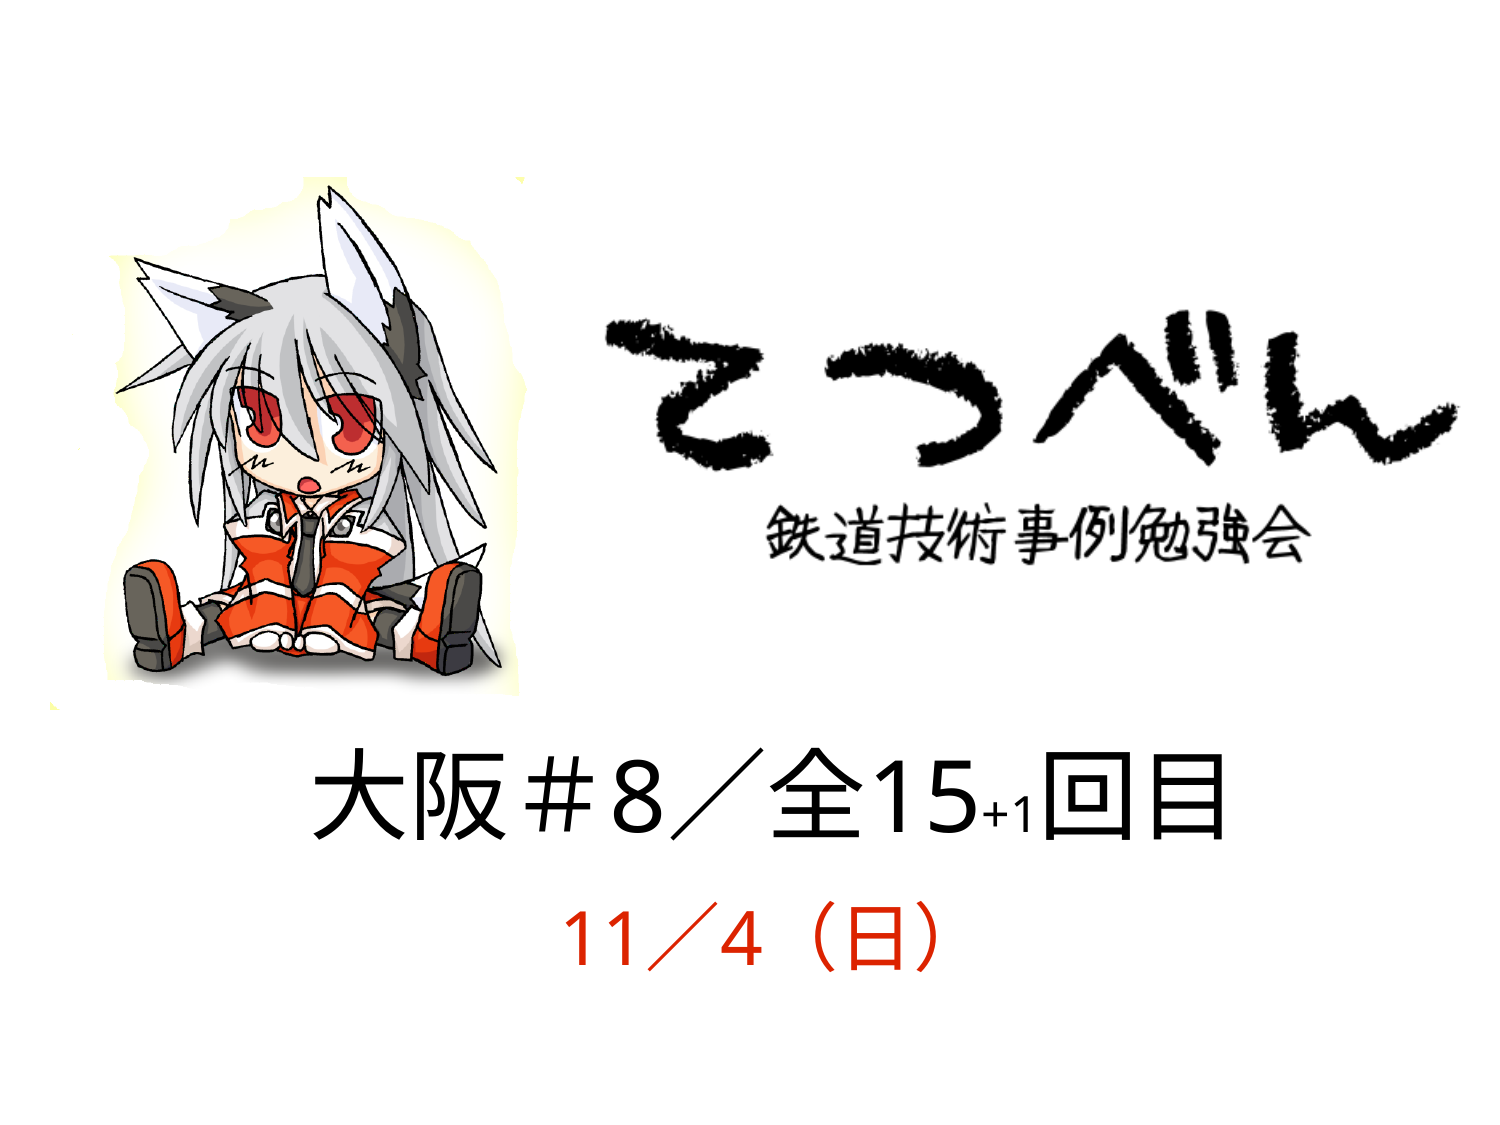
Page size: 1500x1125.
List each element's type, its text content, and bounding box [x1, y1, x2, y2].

text_box 大阪＃8／全15+1回目 11／4（日） [249, 708, 1300, 1001]
picture [575, 278, 1477, 591]
picture [50, 177, 567, 710]
